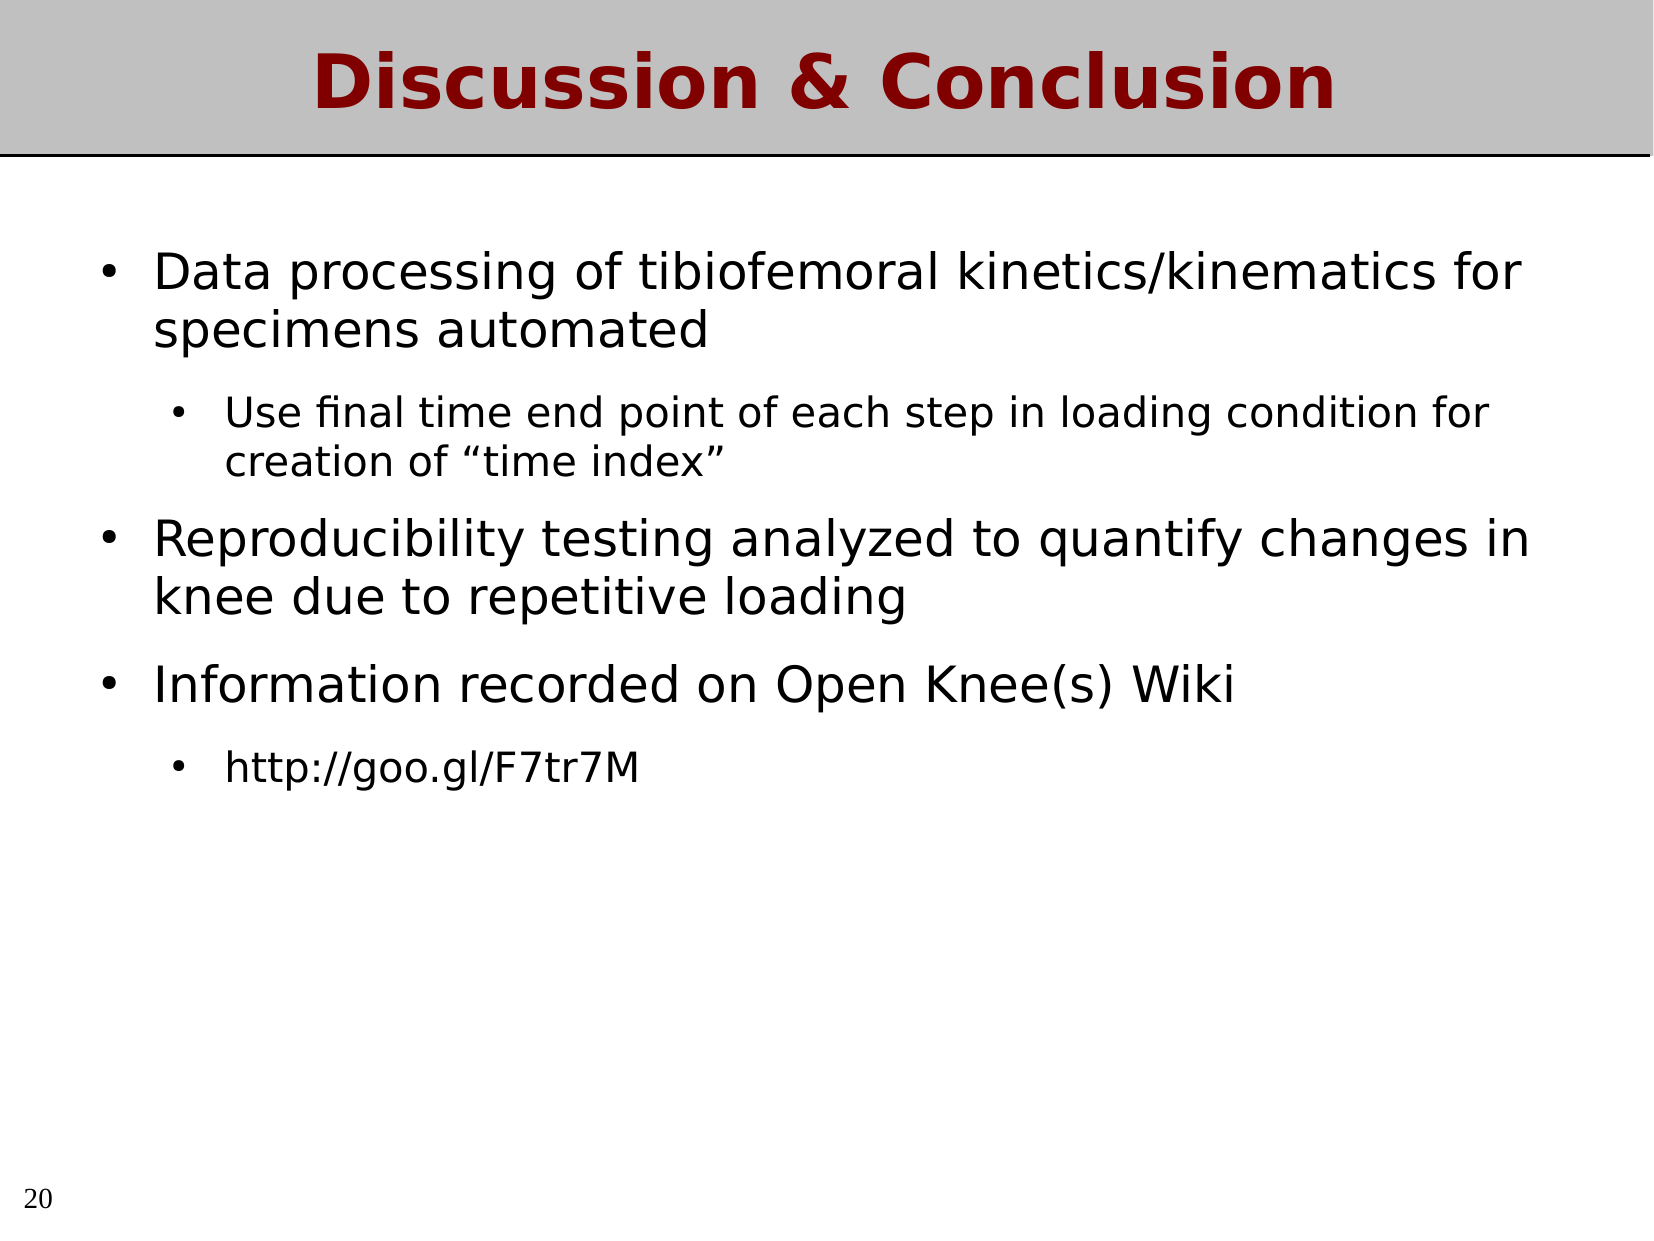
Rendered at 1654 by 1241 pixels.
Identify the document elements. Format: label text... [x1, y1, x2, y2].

list Data processing of tibiofemoral kinetics/kinematics for specimens automated Use final time end point of each step in loading condition for creation of “time index” Reproducibility testing analyzed to quantify changes in knee due to repetitive loading Information recorded on Open Knee(s) Wiki http://goo.gl/F7tr7M [82, 242, 1571, 963]
text_box [0, 0, 1654, 156]
text_box Discussion & Conclusion [0, 31, 1651, 134]
